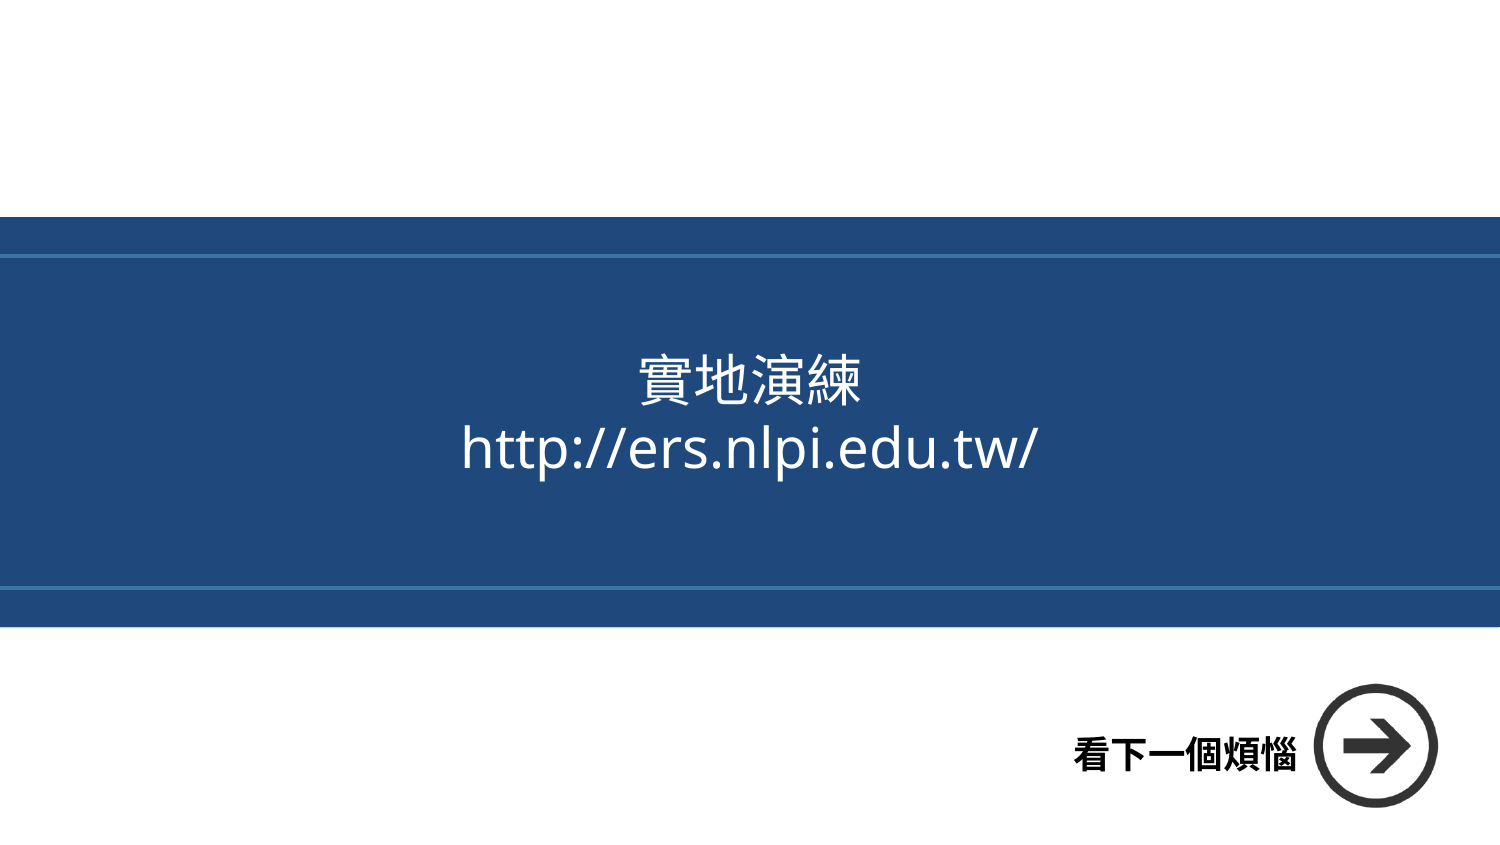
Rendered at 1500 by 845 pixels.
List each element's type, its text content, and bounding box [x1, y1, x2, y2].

text_box 看下一個煩惱 [998, 723, 1373, 776]
text_box [0, 217, 1500, 254]
text_box [0, 590, 1500, 627]
picture [1305, 670, 1451, 816]
text_box 實地演練 http://ers.nlpi.edu.tw/ [438, 337, 1062, 489]
text_box [0, 258, 1500, 586]
